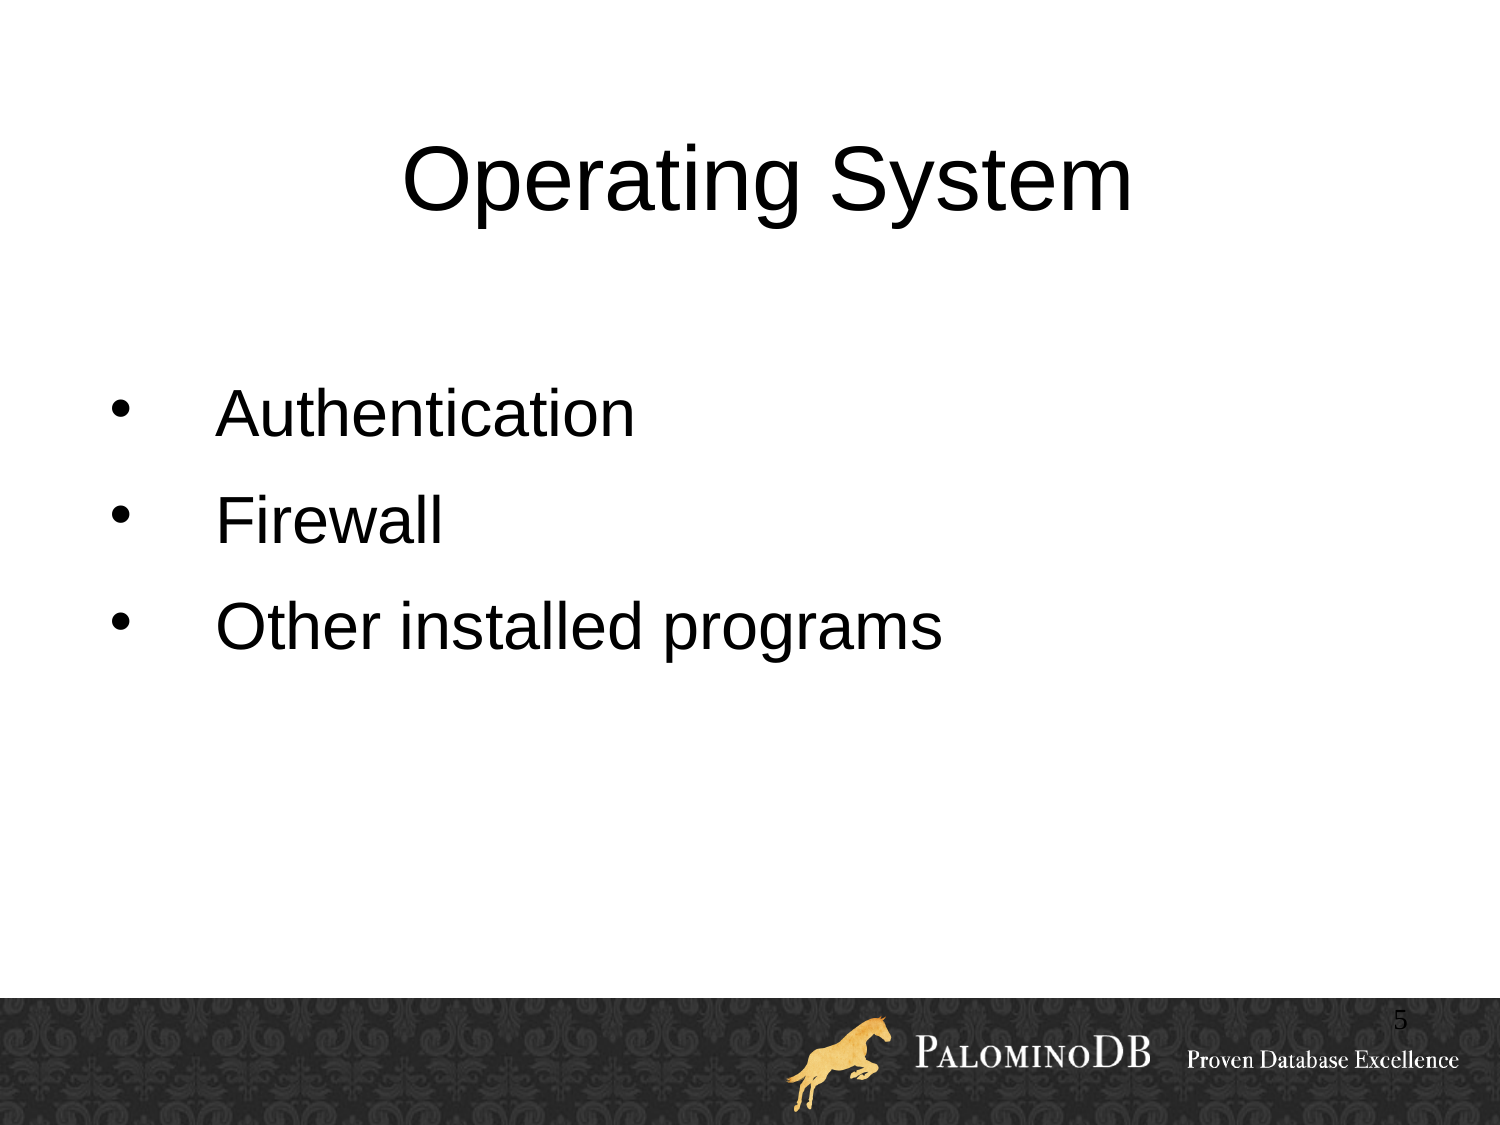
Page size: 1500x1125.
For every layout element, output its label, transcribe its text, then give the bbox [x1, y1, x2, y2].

picture [0, 998, 1500, 1125]
list Authentication Firewall Other installed programs [74, 263, 1425, 1006]
title Operating System [127, 82, 1409, 263]
